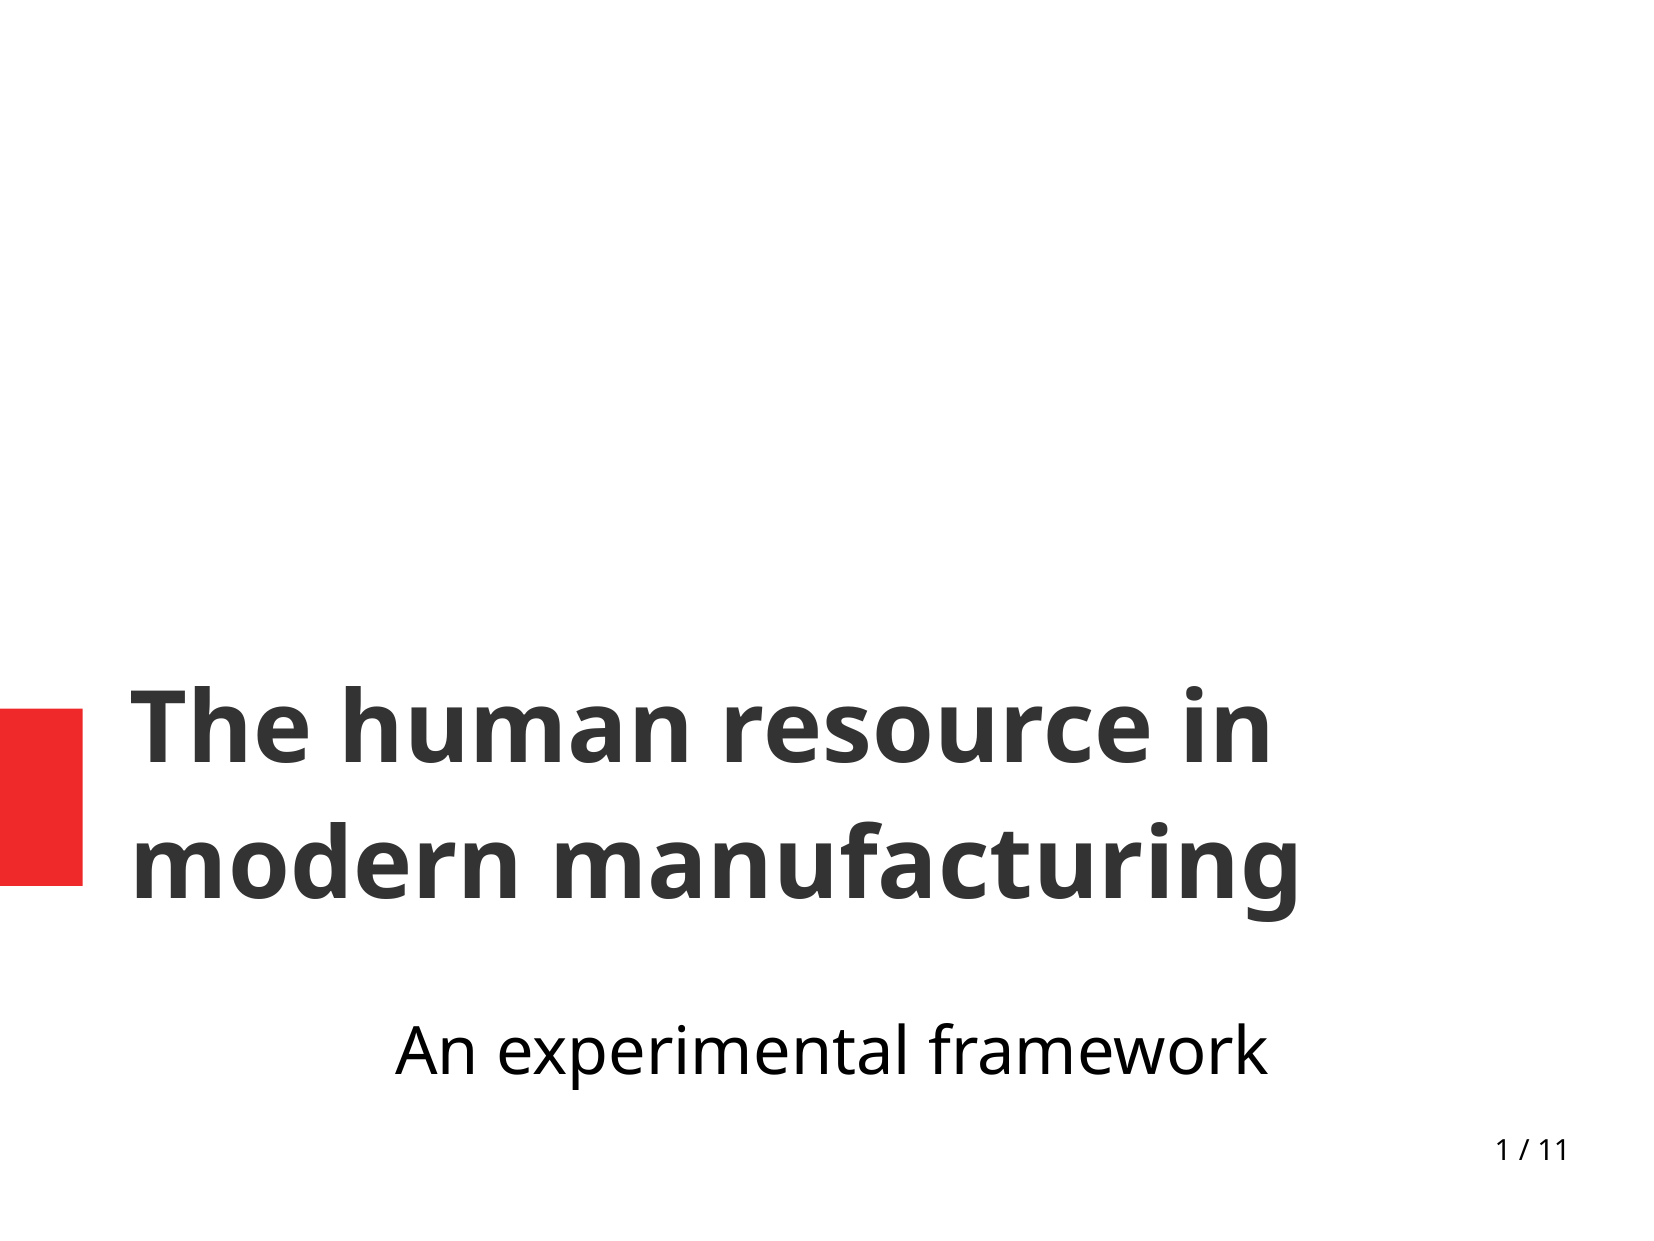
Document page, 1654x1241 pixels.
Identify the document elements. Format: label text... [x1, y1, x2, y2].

subtitle An experimental framework [129, 968, 1536, 1130]
title The human resource in modern manufacturing [129, 655, 1536, 928]
